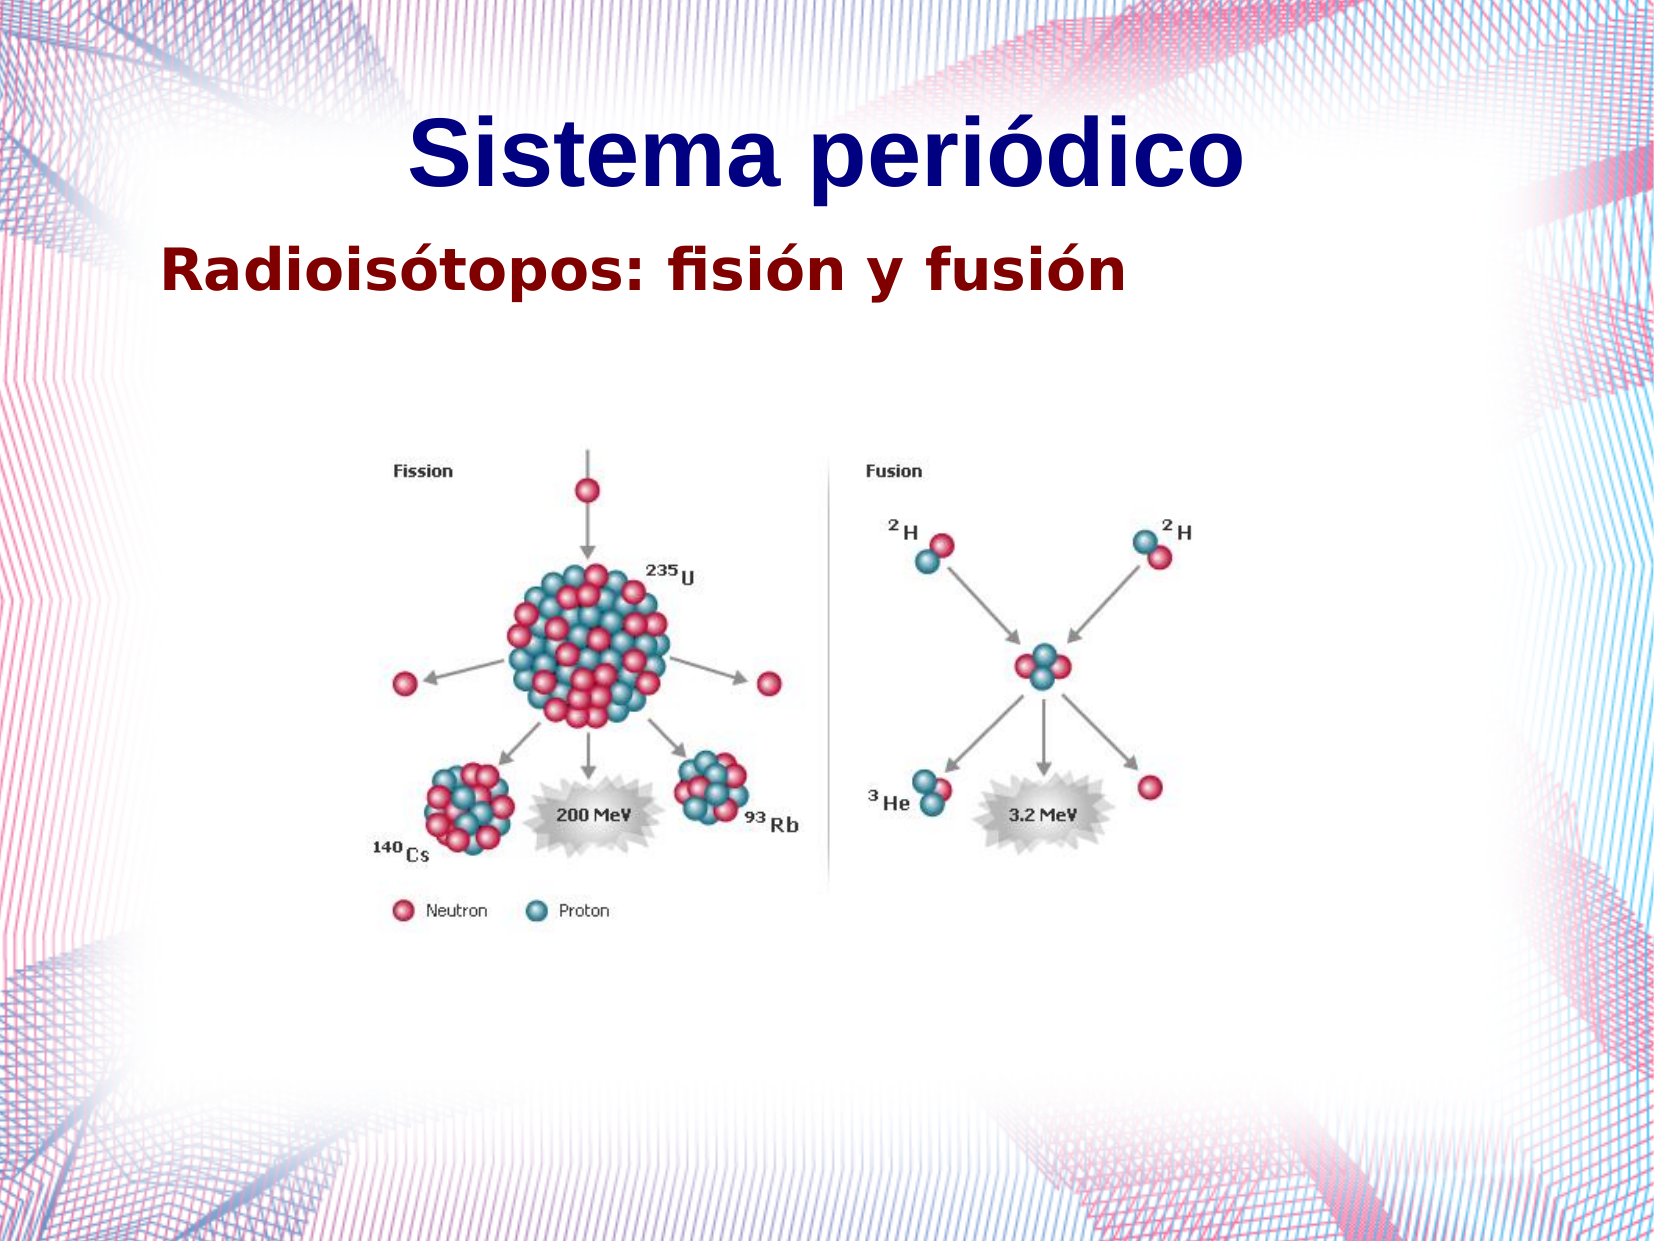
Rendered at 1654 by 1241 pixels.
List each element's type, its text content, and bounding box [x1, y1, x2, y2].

list Radioisótopos: fisión y fusión [88, 236, 1300, 315]
picture [0, 0, 1654, 1241]
title Sistema periódico [82, 49, 1571, 257]
